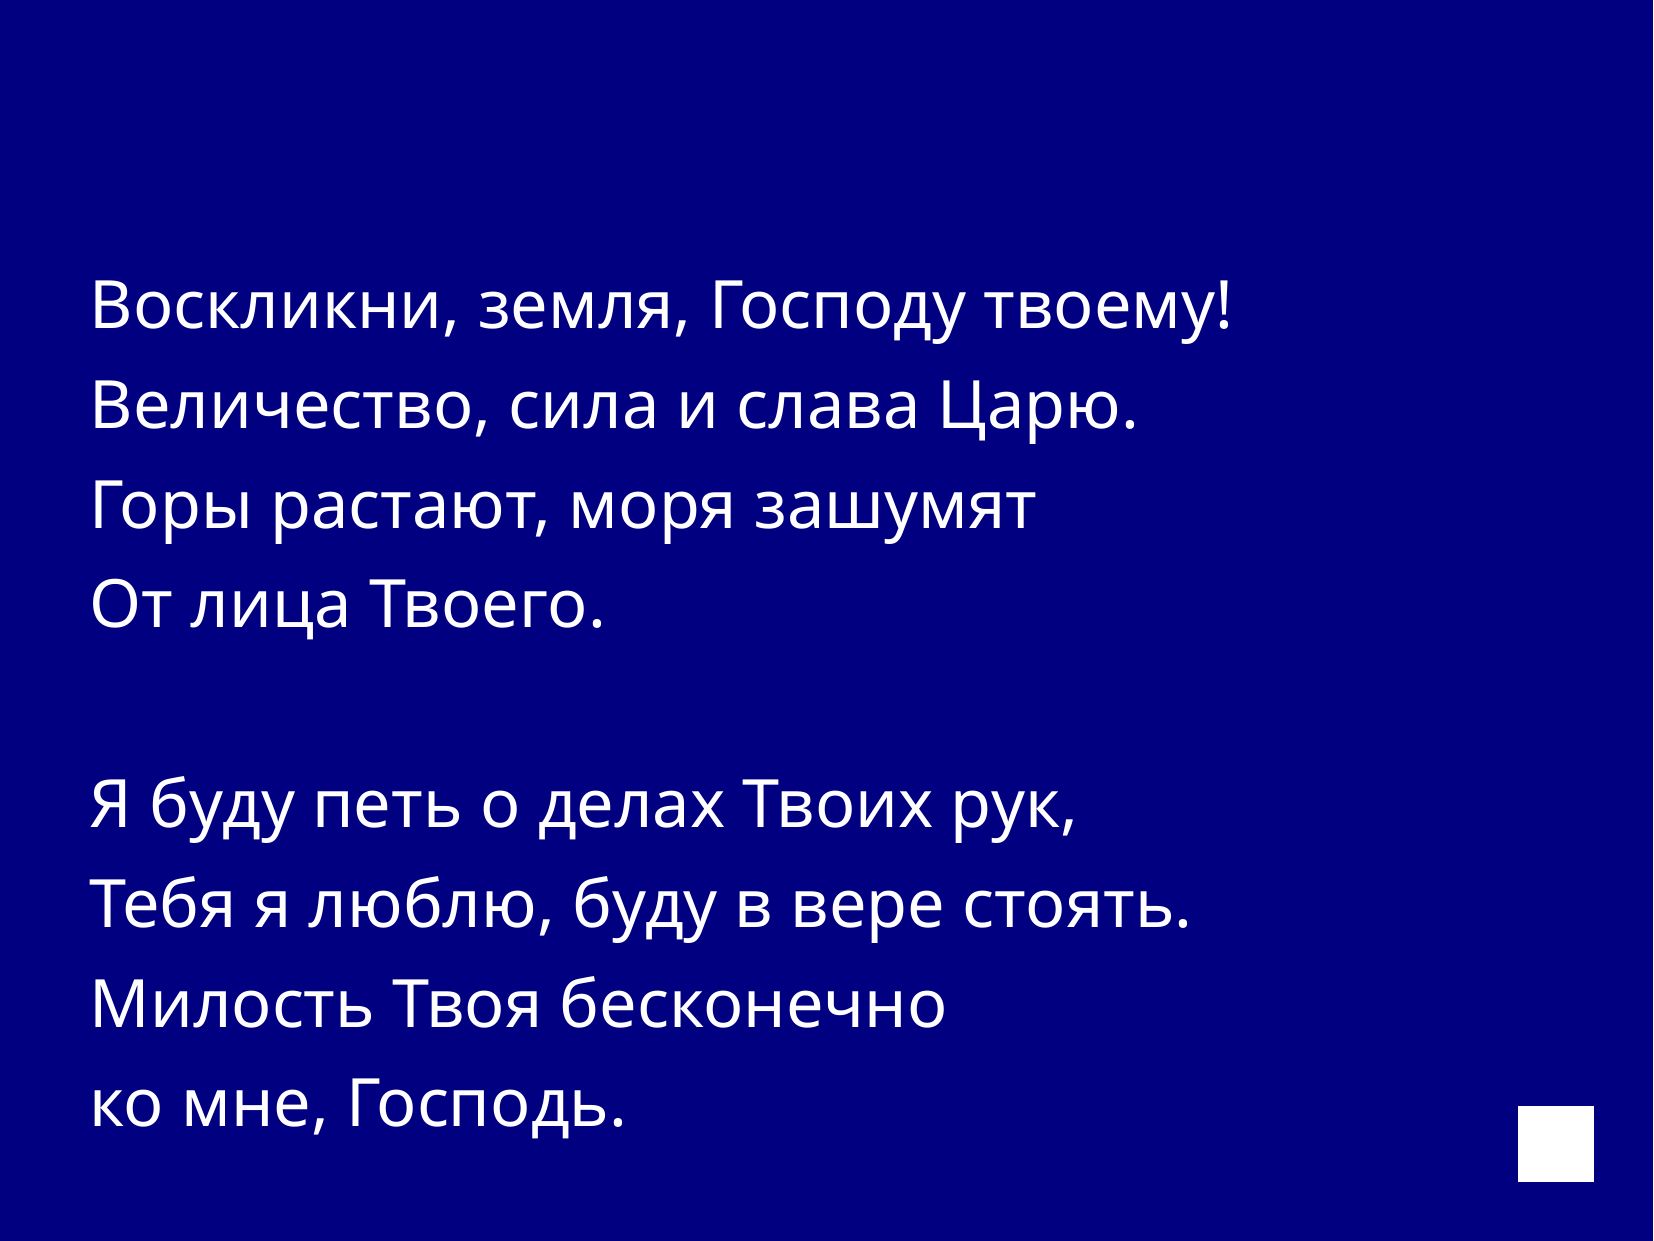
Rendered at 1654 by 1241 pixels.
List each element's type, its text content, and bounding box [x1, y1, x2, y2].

text_box [1518, 1106, 1594, 1182]
text_box Воскликни, земля, Господу твоему! Величество, сила и слава Царю. Горы растают, моря зашумят От лица Твоего. Я буду петь о делах Твоих рук, Тебя я люблю, буду в вере стоять. Милость Твоя бесконечно ко мне, Господь. [75, 150, 1576, 1163]
